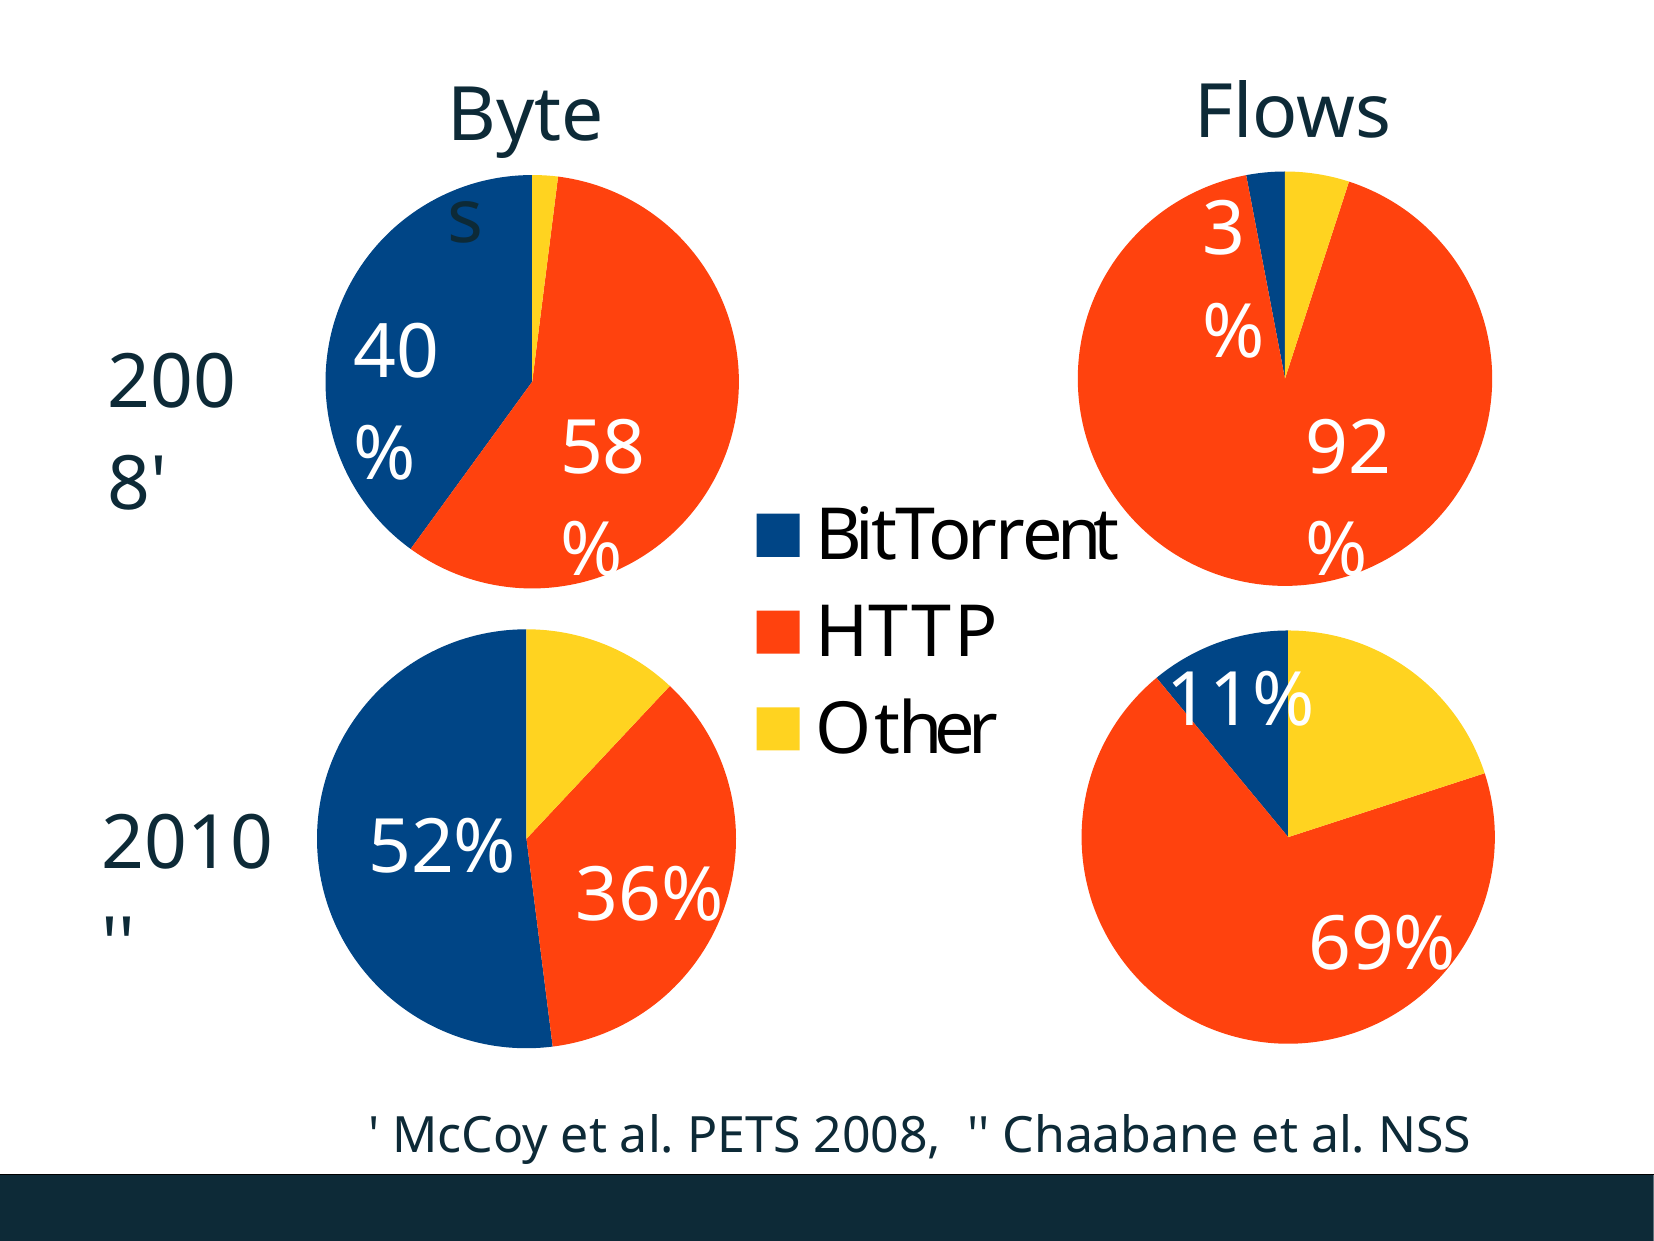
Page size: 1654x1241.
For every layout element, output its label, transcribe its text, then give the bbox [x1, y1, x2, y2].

text_box 3% [1187, 167, 1315, 268]
picture [196, 171, 1543, 1049]
text_box Bytes [432, 52, 627, 154]
text_box ' McCoy et al. PETS 2008, '' Chaabane et al. NSS 2010 [353, 1091, 1608, 1165]
text_box 58% [545, 385, 703, 487]
text_box 11% [1152, 638, 1370, 739]
text_box 52% [353, 784, 541, 886]
text_box 40% [338, 289, 496, 391]
text_box Flows [1180, 49, 1598, 151]
text_box 92% [1290, 385, 1448, 487]
text_box 2008' [92, 319, 287, 421]
text_box 36% [560, 832, 752, 934]
text_box 69% [1293, 881, 1511, 983]
text_box 2010'' [86, 780, 295, 882]
